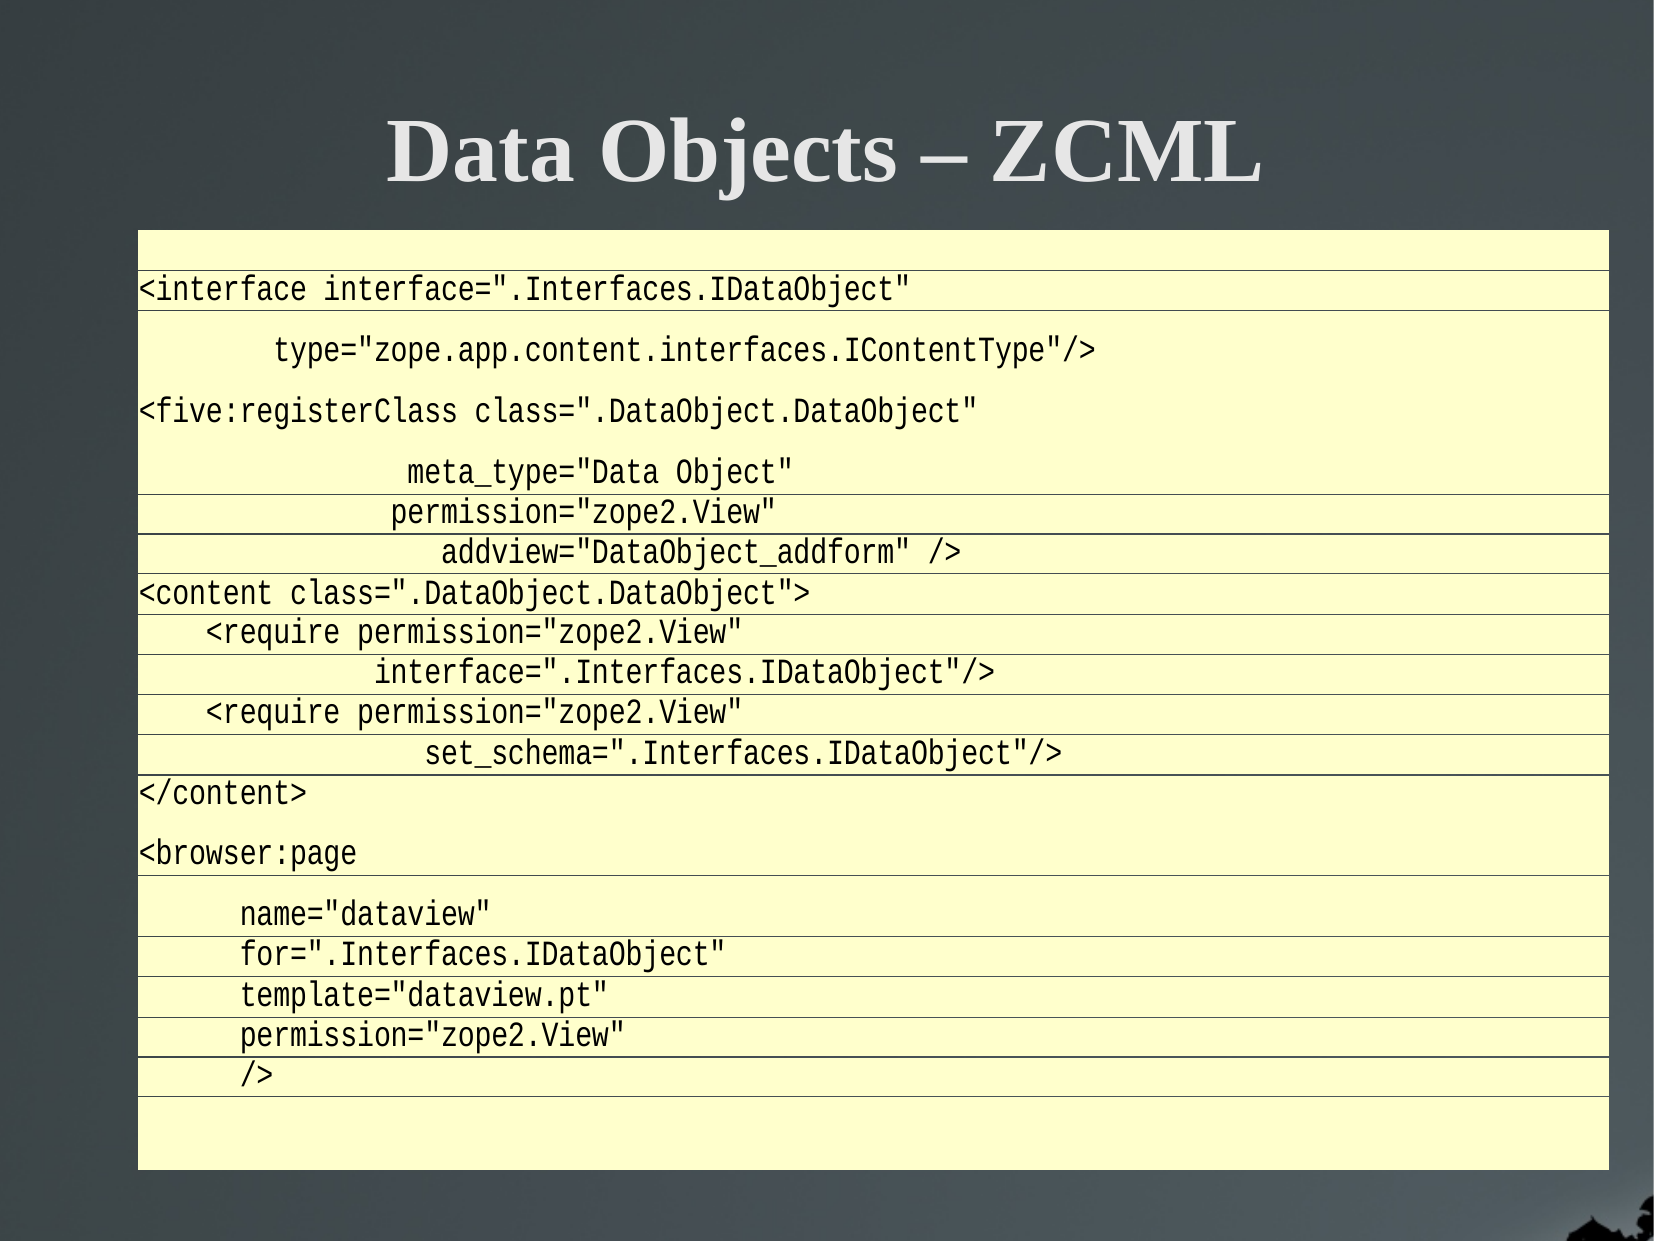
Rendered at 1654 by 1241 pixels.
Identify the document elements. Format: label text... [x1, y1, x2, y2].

chart [138, 230, 1613, 1241]
picture [0, 0, 1654, 1241]
title Data Objects – ZCML [82, 49, 1571, 257]
